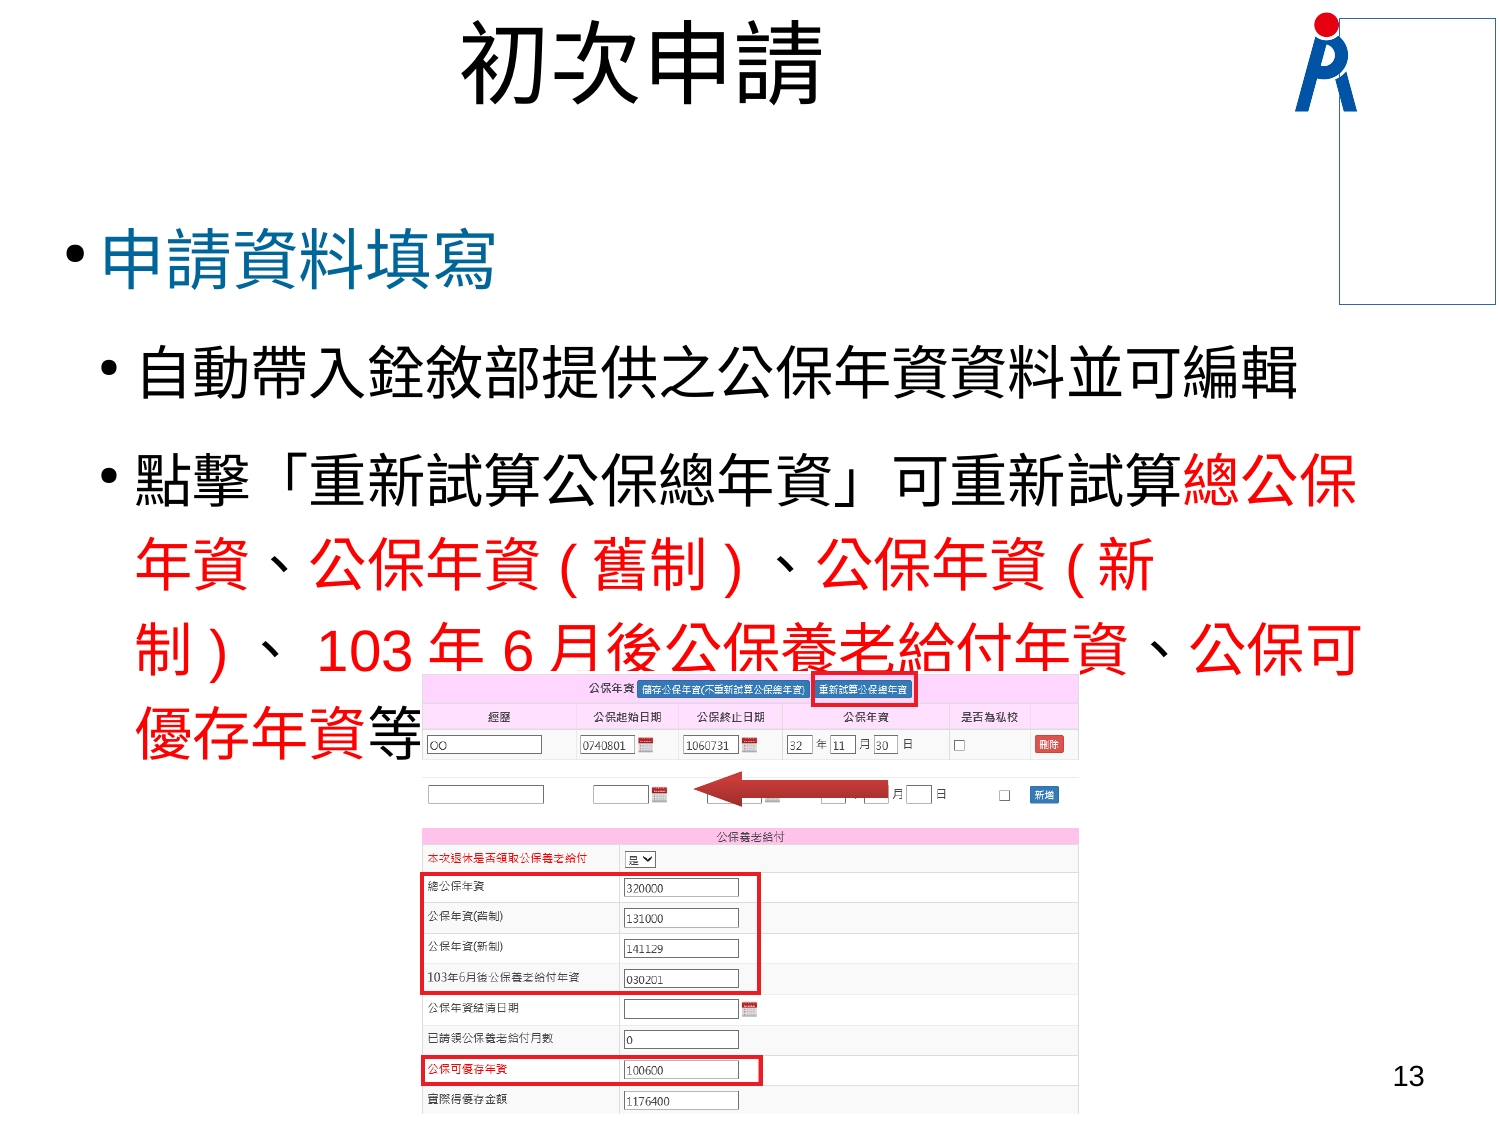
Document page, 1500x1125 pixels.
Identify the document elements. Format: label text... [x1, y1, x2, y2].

list 申請資料填寫 自動帶入銓敘部提供之公保年資資料並可編輯 點擊「重新試算公保總年資」可重新試算總公保年資、公保年資(舊制)、公保年資(新制)、103年6月後公保養老給付年資、公保可優存年資等欄位 [63, 206, 1414, 950]
title 初次申請 [59, 2, 1225, 113]
text_box [693, 771, 889, 807]
picture [1278, 0, 1374, 128]
slide_number 13 [1080, 1059, 1425, 1110]
picture [420, 671, 1080, 1115]
